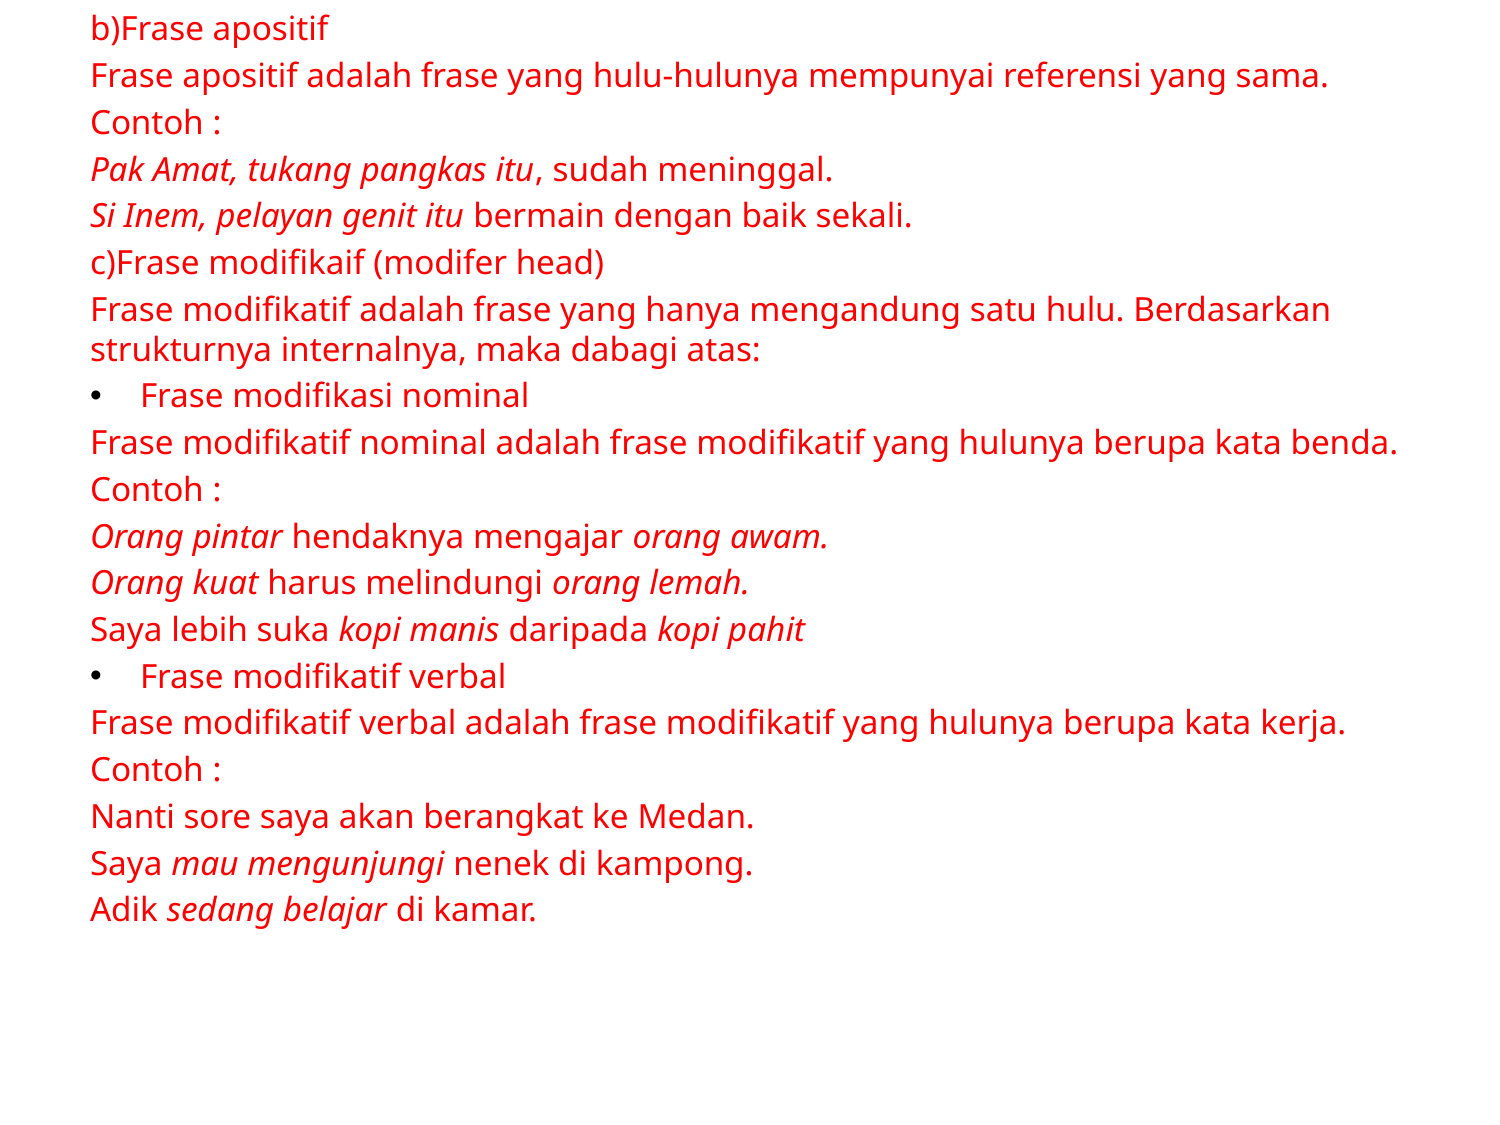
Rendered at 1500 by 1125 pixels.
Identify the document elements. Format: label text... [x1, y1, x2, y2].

list b)Frase apositif Frase apositif adalah frase yang hulu-hulunya mempunyai referensi yang sama. Contoh : Pak Amat, tukang pangkas itu, sudah meninggal. Si Inem, pelayan genit itu bermain dengan baik sekali. c)Frase modifikaif (modifer head) Frase modifikatif adalah frase yang hanya mengandung satu hulu. Berdasarkan strukturnya internalnya, maka dabagi atas: Frase modifikasi nominal Frase modifikatif nominal adalah frase modifikatif yang hulunya berupa kata benda. Contoh : Orang pintar hendaknya mengajar orang awam. Orang kuat harus melindungi orang lemah. Saya lebih suka kopi manis daripada kopi pahit Frase modifikatif verbal Frase modifikatif verbal adalah frase modifikatif yang hulunya berupa kata kerja. Contoh : Nanti sore saya akan berangkat ke Medan. Saya mau mengunjungi nenek di kampong. Adik sedang belajar di kamar. [75, 0, 1425, 963]
